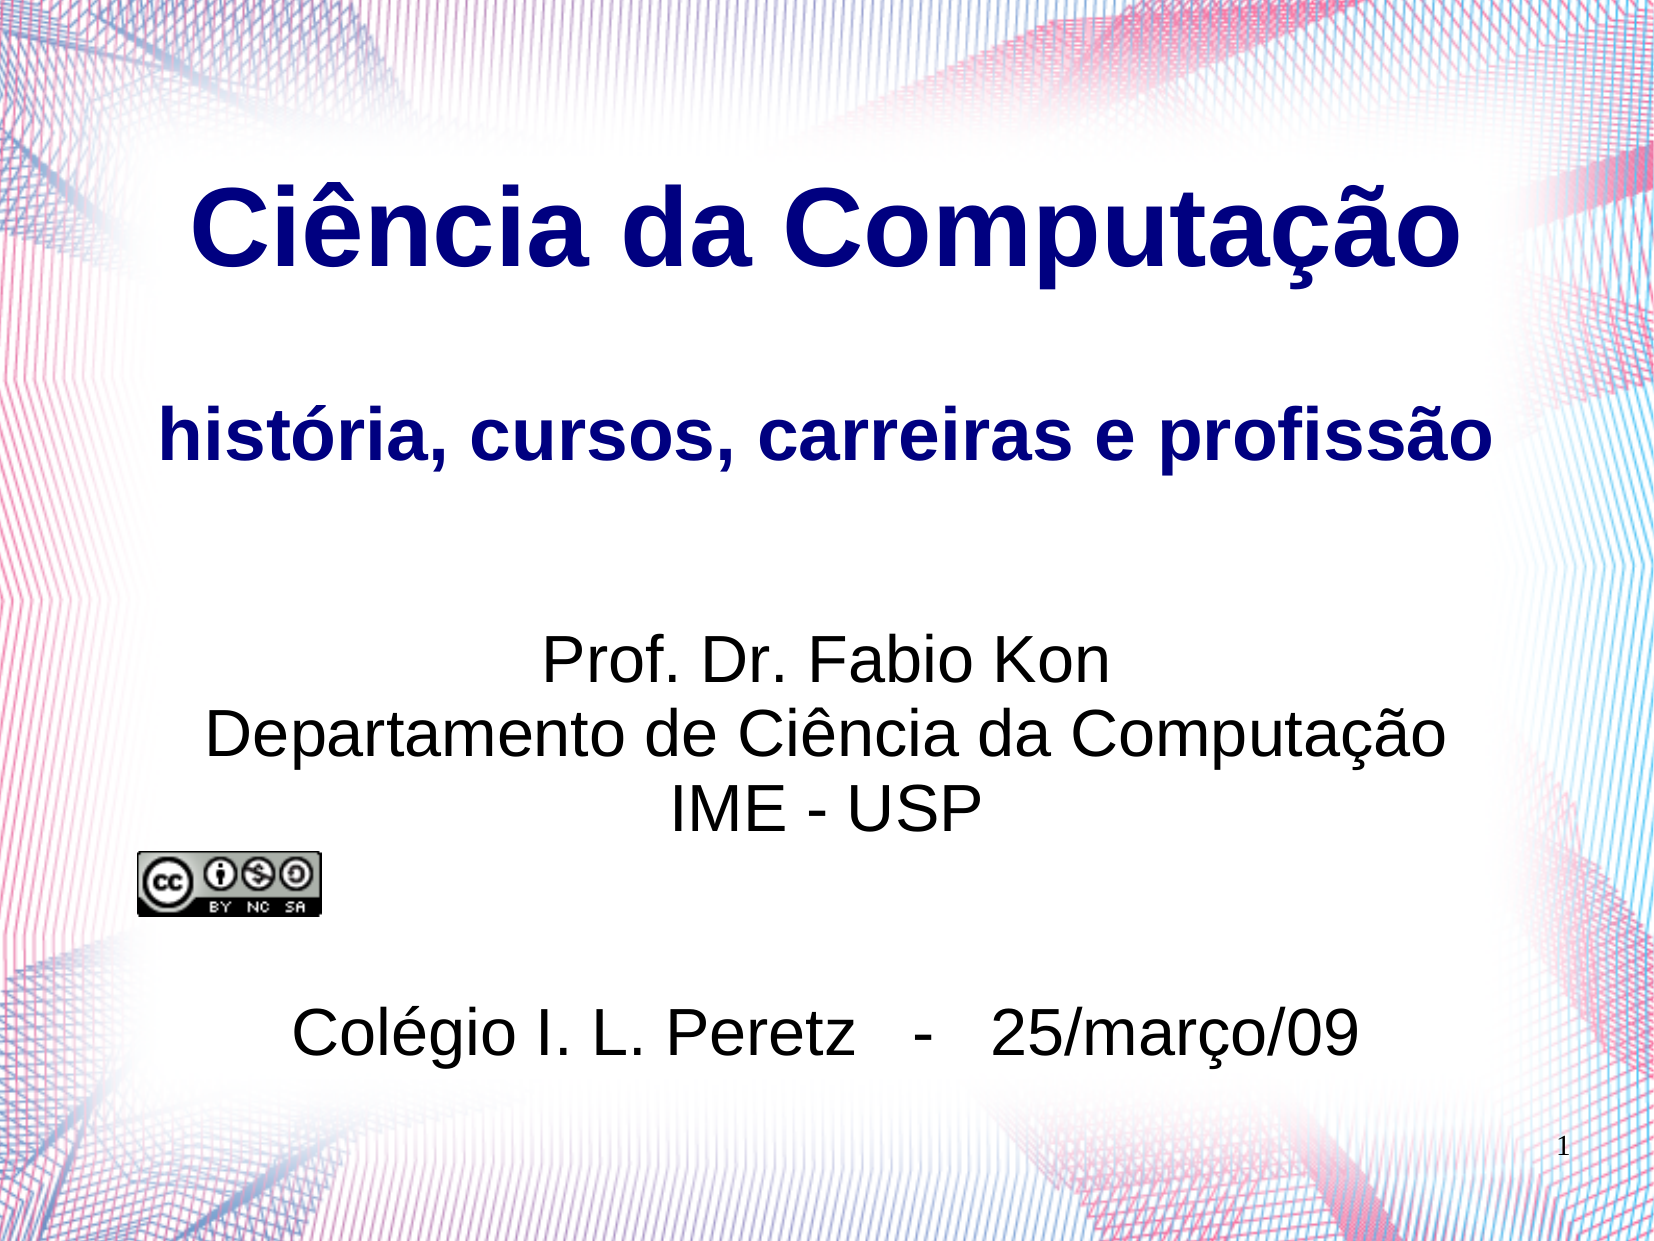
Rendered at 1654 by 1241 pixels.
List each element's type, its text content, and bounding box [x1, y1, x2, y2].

title Ciência da Computação história, cursos, carreiras e profissão [82, 164, 1571, 477]
subtitle Prof. Dr. Fabio Kon Departamento de Ciência da Computação IME - USP Colégio I. L. Peretz - 25/março/09 [82, 590, 1571, 1102]
picture [0, 0, 1654, 1241]
